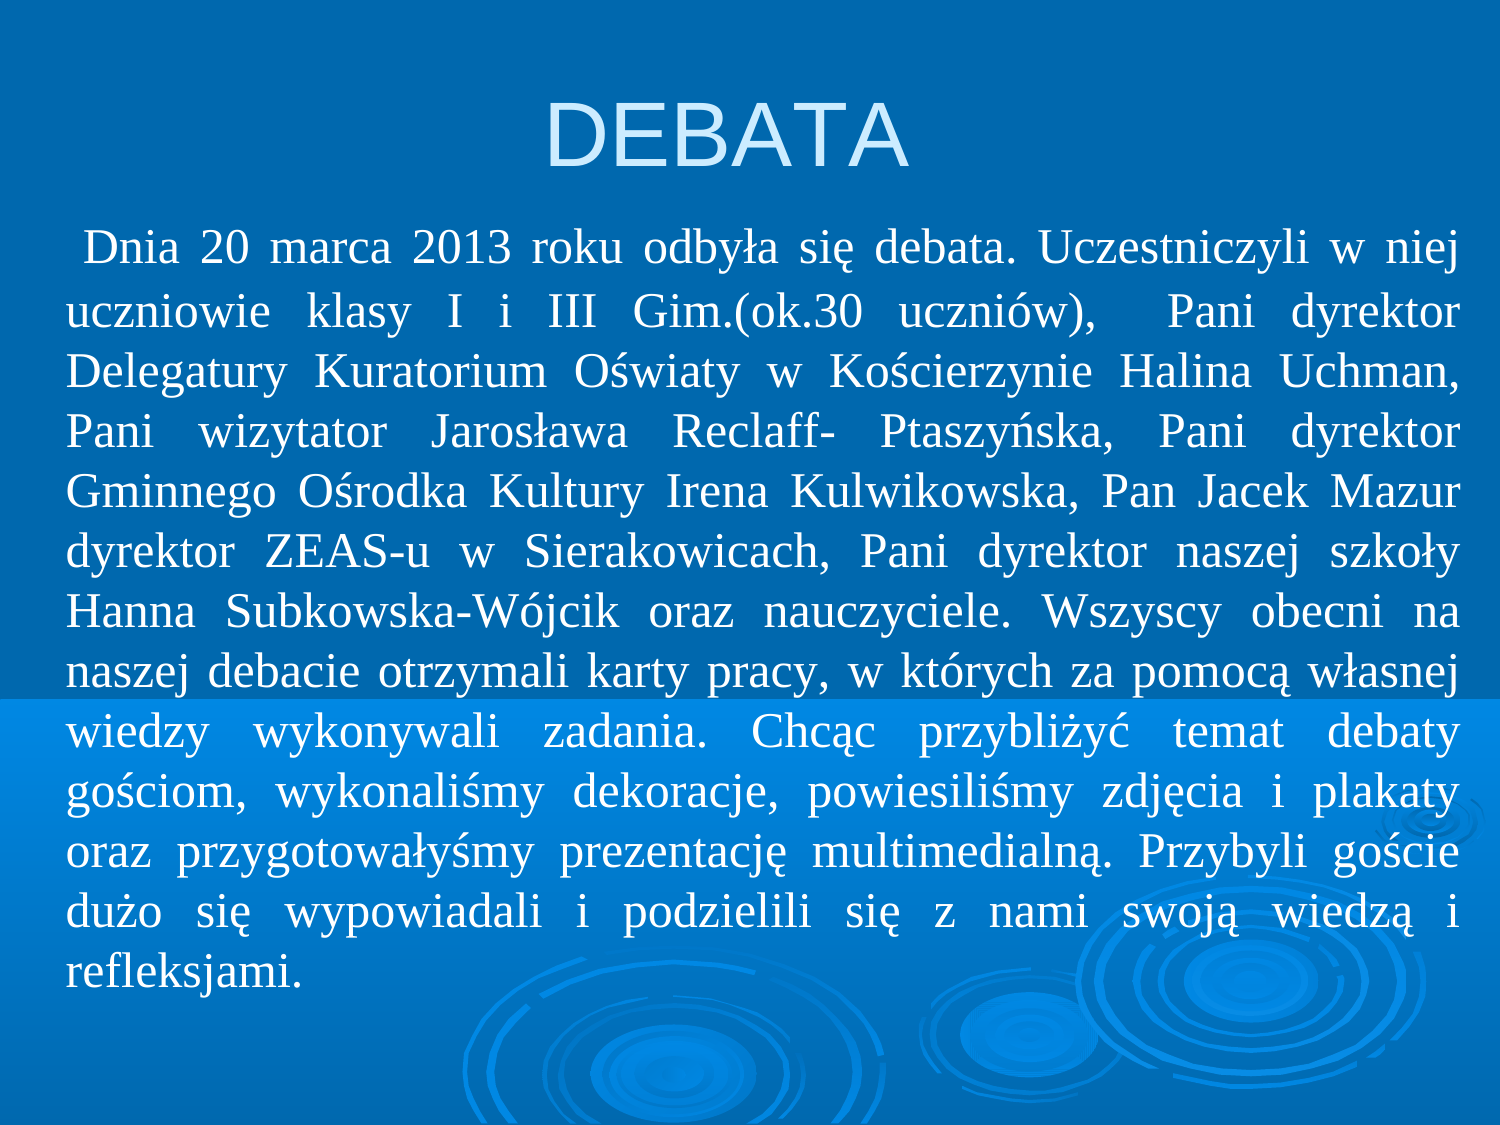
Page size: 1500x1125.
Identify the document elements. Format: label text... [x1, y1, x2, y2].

list Dnia 20 marca 2013 roku odbyła się debata. Uczestniczyli w niej uczniowie klasy I i III Gim.(ok.30 uczniów), Pani dyrektor Delegatury Kuratorium Oświaty w Kościerzynie Halina Uchman, Pani wizytator Jarosława Reclaff- Ptaszyńska, Pani dyrektor Gminnego Ośrodka Kultury Irena Kulwikowska, Pan Jacek Mazur dyrektor ZEAS-u w Sierakowicach, Pani dyrektor naszej szkoły Hanna Subkowska-Wójcik oraz nauczyciele. Wszyscy obecni na naszej debacie otrzymali karty pracy, w których za pomocą własnej wiedzy wykonywali zadania. Chcąc przybliżyć temat debaty gościom, wykonaliśmy dekoracje, powiesiliśmy zdjęcia i plakaty oraz przygotowałyśmy prezentację multimedialną. Przybyli goście dużo się wypowiadali i podzielili się z nami swoją wiedzą i refleksjami. [0, 189, 1477, 953]
title DEBATA [53, 66, 1401, 189]
